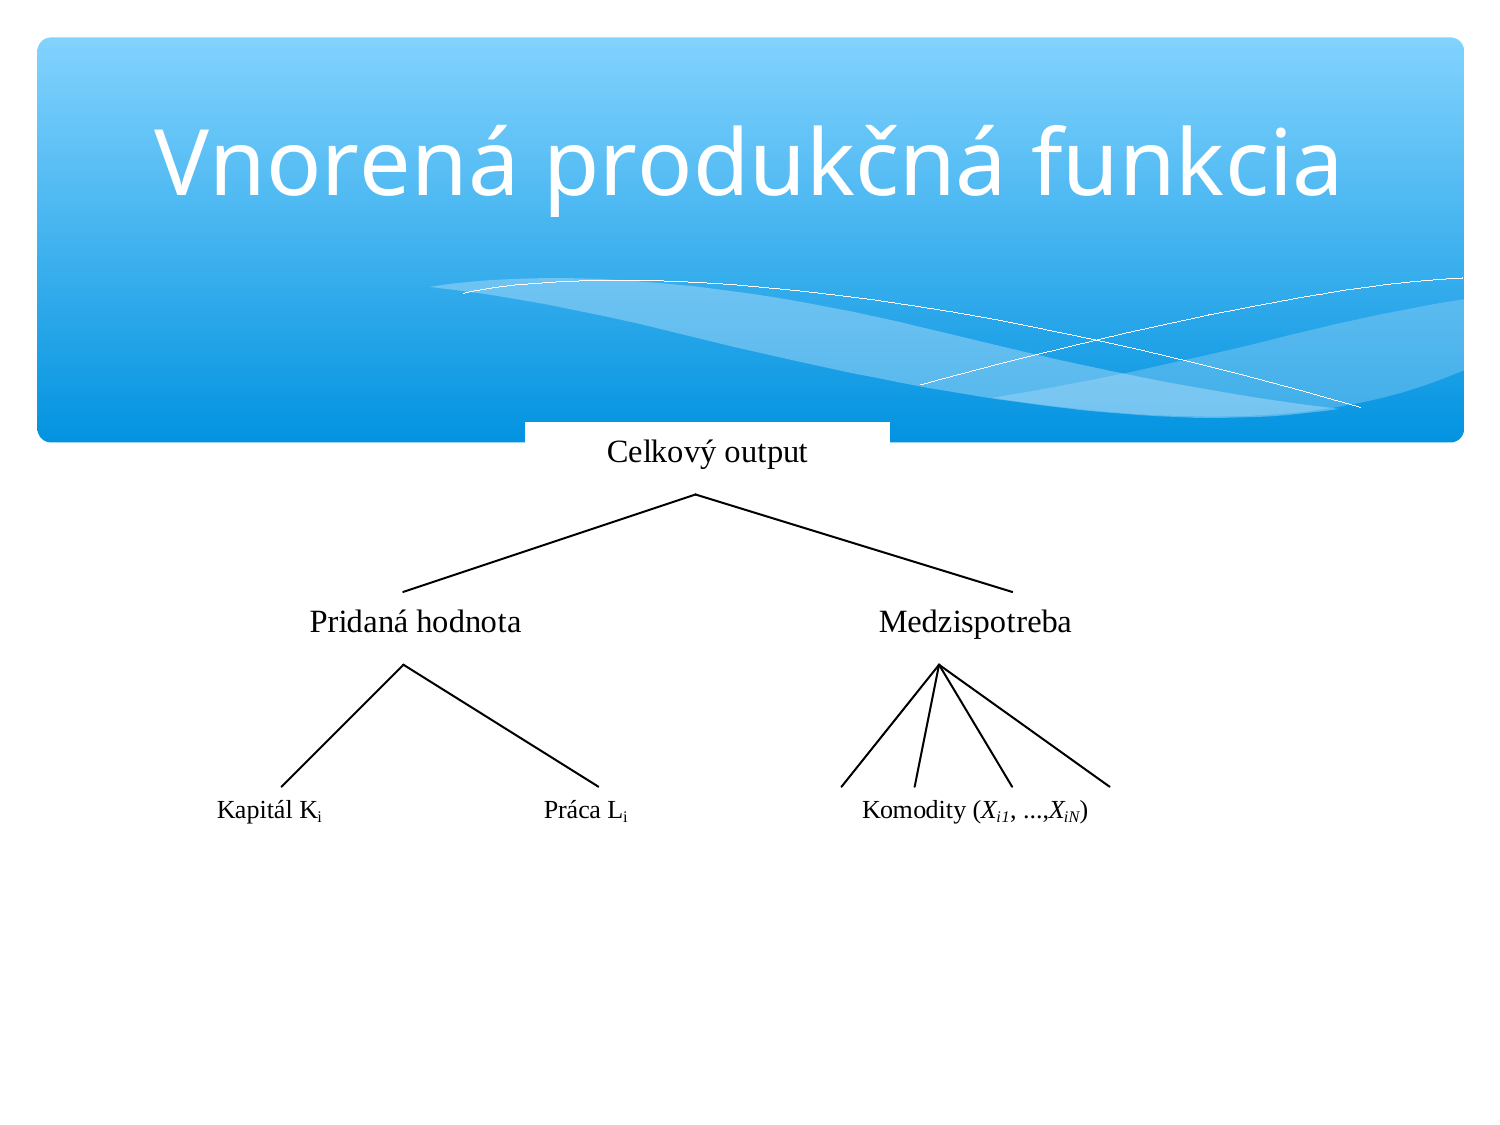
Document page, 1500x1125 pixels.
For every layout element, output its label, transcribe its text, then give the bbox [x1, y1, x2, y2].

picture [990, 397, 1357, 417]
picture [135, 423, 1357, 909]
title Vnorená produkčná funkcia [75, 55, 1426, 262]
